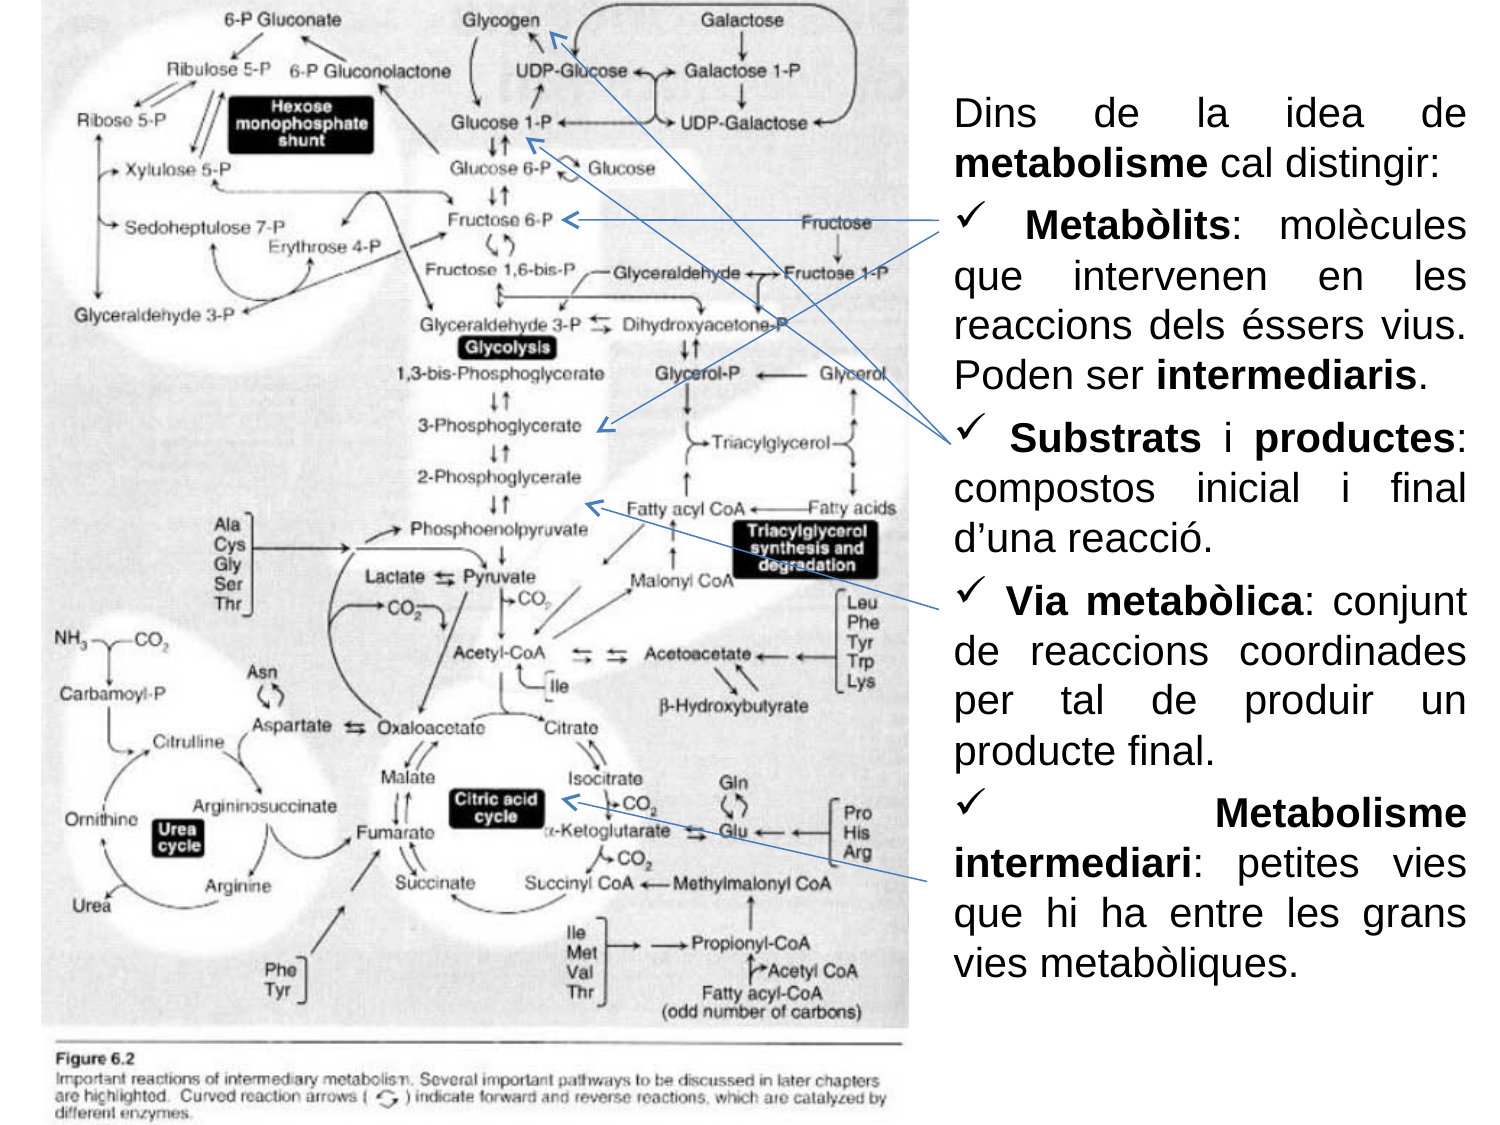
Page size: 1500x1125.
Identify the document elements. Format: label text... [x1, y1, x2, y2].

picture [736, 221, 909, 302]
picture [786, 306, 909, 412]
picture [818, 251, 909, 399]
text_box Dins de la idea de metabolisme cal distingir: Metabòlits: molècules que intervenen en les reaccions dels éssers vius. Poden ser intermediaris. Substrats i productes: compostos inicial i final d’una reacció. Via metabòlica: conjunt de reaccions coordinades per tal de produir un producte final. Metabolisme intermediari: petites vies que hi ha entre les grans vies metabòliques. [938, 78, 1483, 994]
picture [645, 221, 812, 321]
picture [41, 0, 909, 1125]
